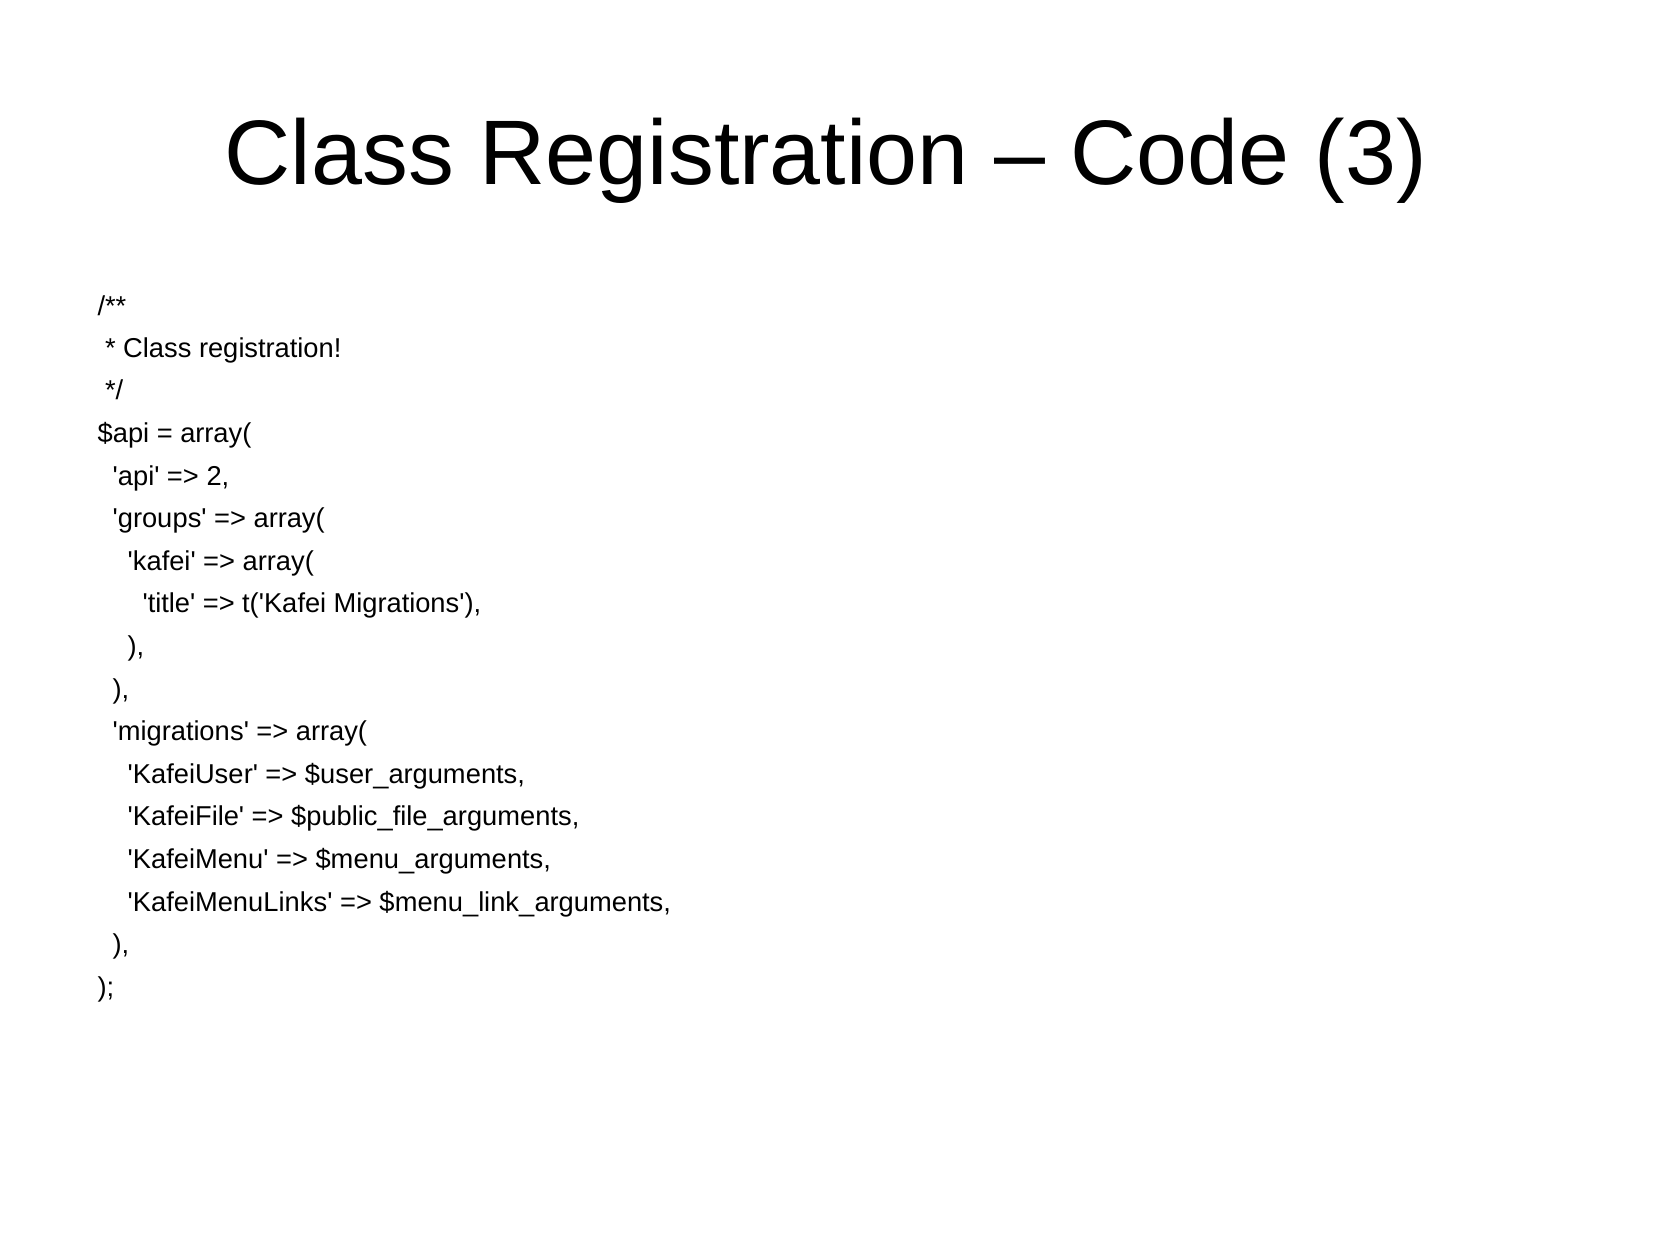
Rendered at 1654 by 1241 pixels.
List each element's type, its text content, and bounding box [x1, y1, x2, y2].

list /** * Class registration! */ $api = array( 'api' => 2, 'groups' => array( 'kafei' => array( 'title' => t('Kafei Migrations'), ), ), 'migrations' => array( 'KafeiUser' => $user_arguments, 'KafeiFile' => $public_file_arguments, 'KafeiMenu' => $menu_arguments, 'KafeiMenuLinks' => $menu_link_arguments, ), ); [82, 290, 1538, 1010]
title Class Registration – Code (3) [82, 49, 1571, 257]
